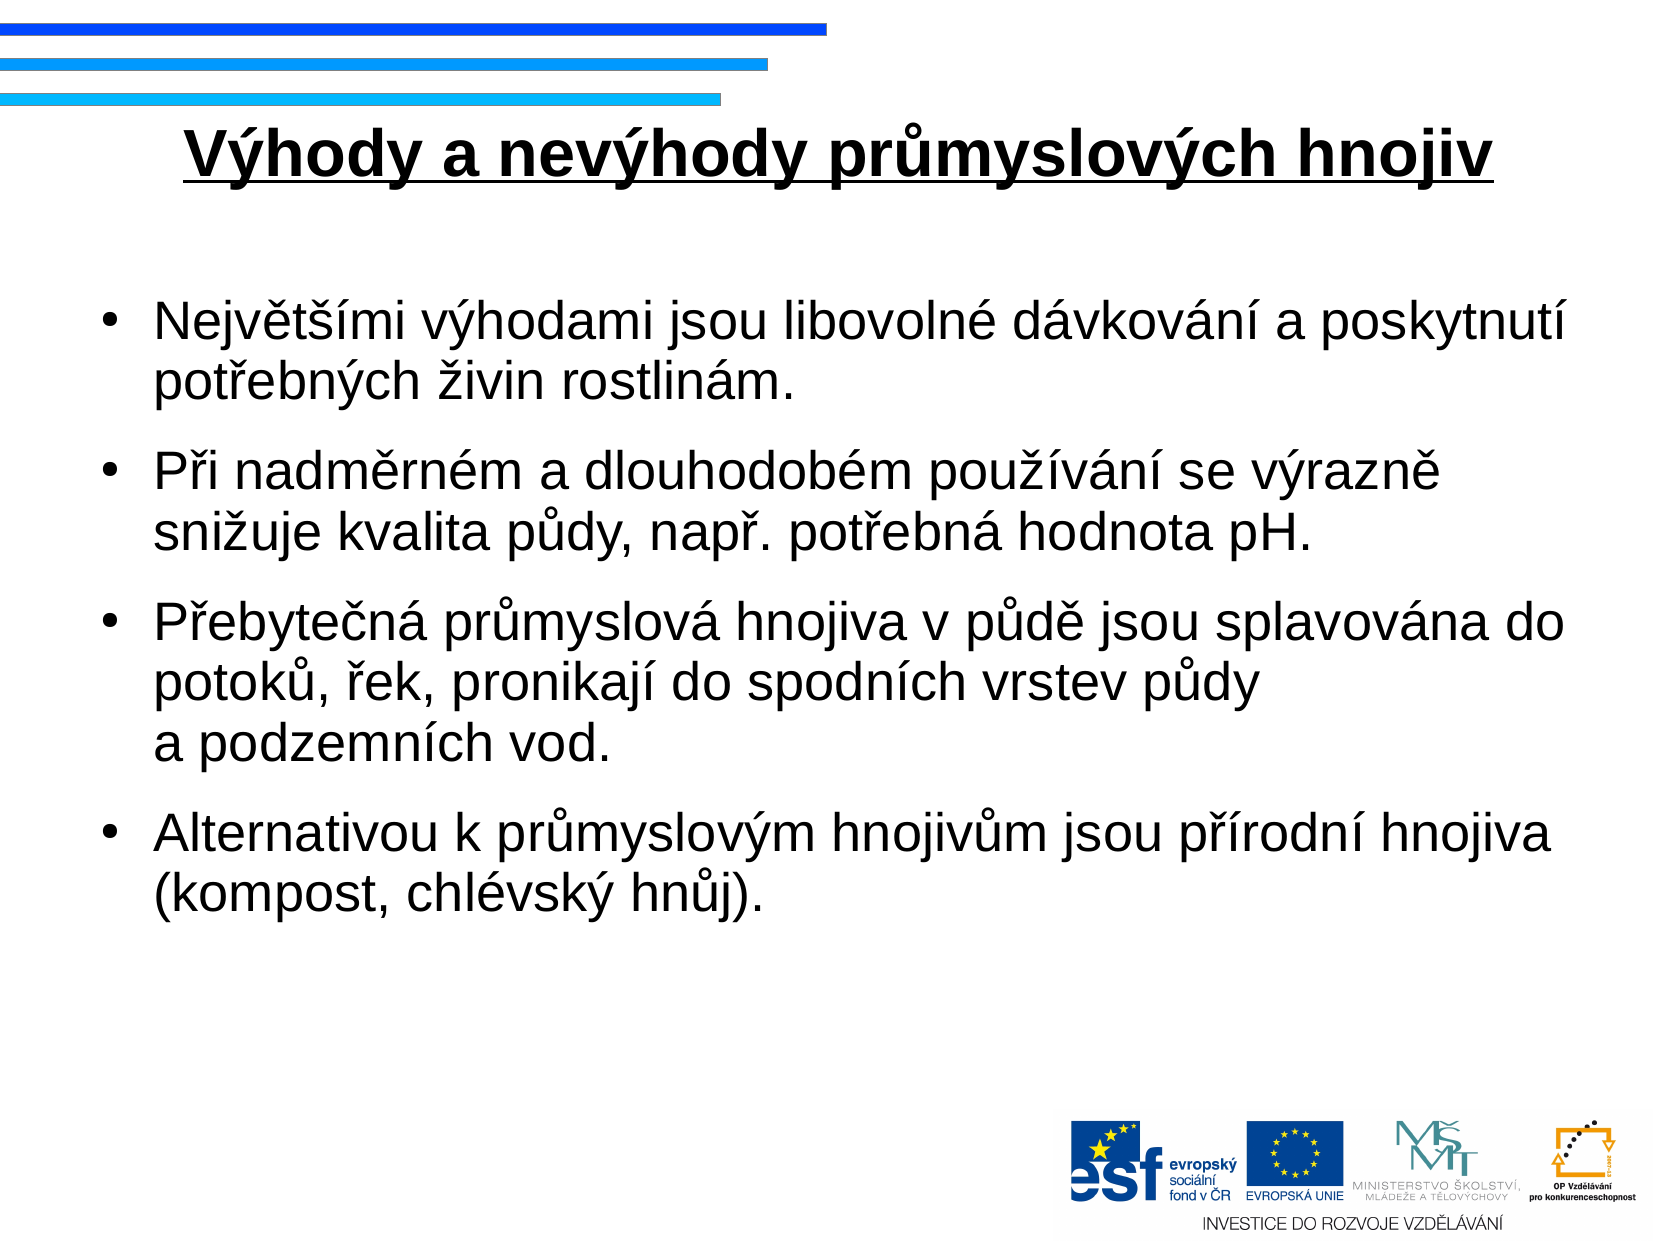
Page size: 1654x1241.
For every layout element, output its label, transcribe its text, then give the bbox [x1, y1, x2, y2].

text_box [0, 23, 827, 36]
title Výhody a nevýhody průmyslových hnojiv [82, 49, 1571, 257]
picture [1053, 1109, 1654, 1241]
text_box [0, 58, 768, 71]
list Největšími výhodami jsou libovolné dávkování a poskytnutí potřebných živin rostlinám. Při nadměrném a dlouhodobém používání se výrazně snižuje kvalita půdy, např. potřebná hodnota pH. Přebytečná průmyslová hnojiva v půdě jsou splavována do potoků, řek, pronikají do spodních vrstev půdy a podzemních vod. Alternativou k průmyslovým hnojivům jsou přírodní hnojiva (kompost, chlévský hnůj). [82, 290, 1571, 1109]
text_box [0, 93, 721, 106]
